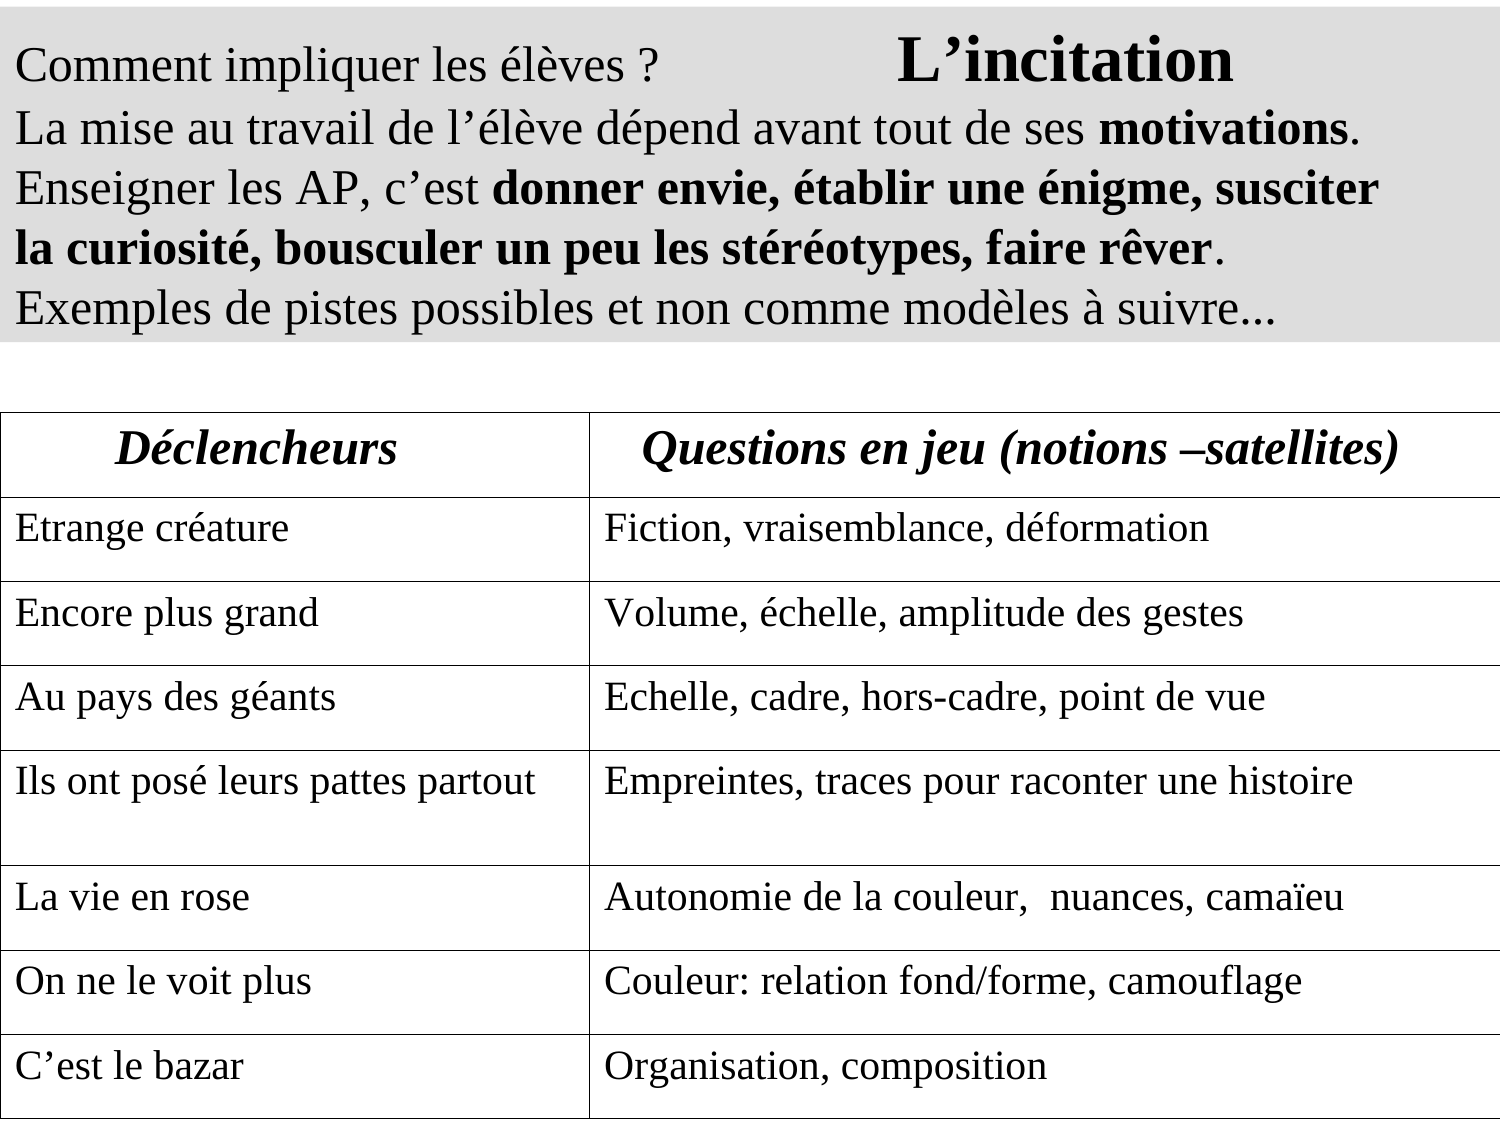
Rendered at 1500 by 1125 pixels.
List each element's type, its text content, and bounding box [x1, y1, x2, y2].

table_cell Etrange créature [1, 498, 589, 581]
table_cell Organisation, composition [590, 1035, 1500, 1118]
table_cell Empreintes, traces pour raconter une histoire [590, 751, 1500, 865]
table_cell Echelle, cadre, hors-cadre, point de vue [590, 666, 1500, 750]
table_header Déclencheurs [1, 413, 589, 497]
table_cell Ils ont posé leurs pattes partout [1, 751, 589, 865]
table_cell Au pays des géants [1, 666, 589, 750]
table_cell On ne le voit plus [1, 951, 589, 1034]
table_cell C’est le bazar [1, 1035, 589, 1118]
table_header Questions en jeu (notions –satellites) [590, 413, 1500, 497]
table_cell Encore plus grand [1, 582, 589, 665]
table_cell Autonomie de la couleur, nuances, camaïeu [590, 866, 1500, 950]
table_cell Volume, échelle, amplitude des gestes [590, 582, 1500, 665]
table_cell La vie en rose [1, 866, 589, 950]
text_box Comment impliquer les élèves ? L’incitation La mise au travail de l’élève dépend avant tout de ses motivations. Enseigner les AP, c’est donner envie, établir une énigme, susciter la curiosité, bousculer un peu les stéréotypes, faire rêver. Exemples de pistes possibles et non comme modèles à suivre... [0, 6, 1500, 343]
table_cell Fiction, vraisemblance, déformation [590, 498, 1500, 581]
table_cell Couleur: relation fond/forme, camouflage [590, 951, 1500, 1034]
